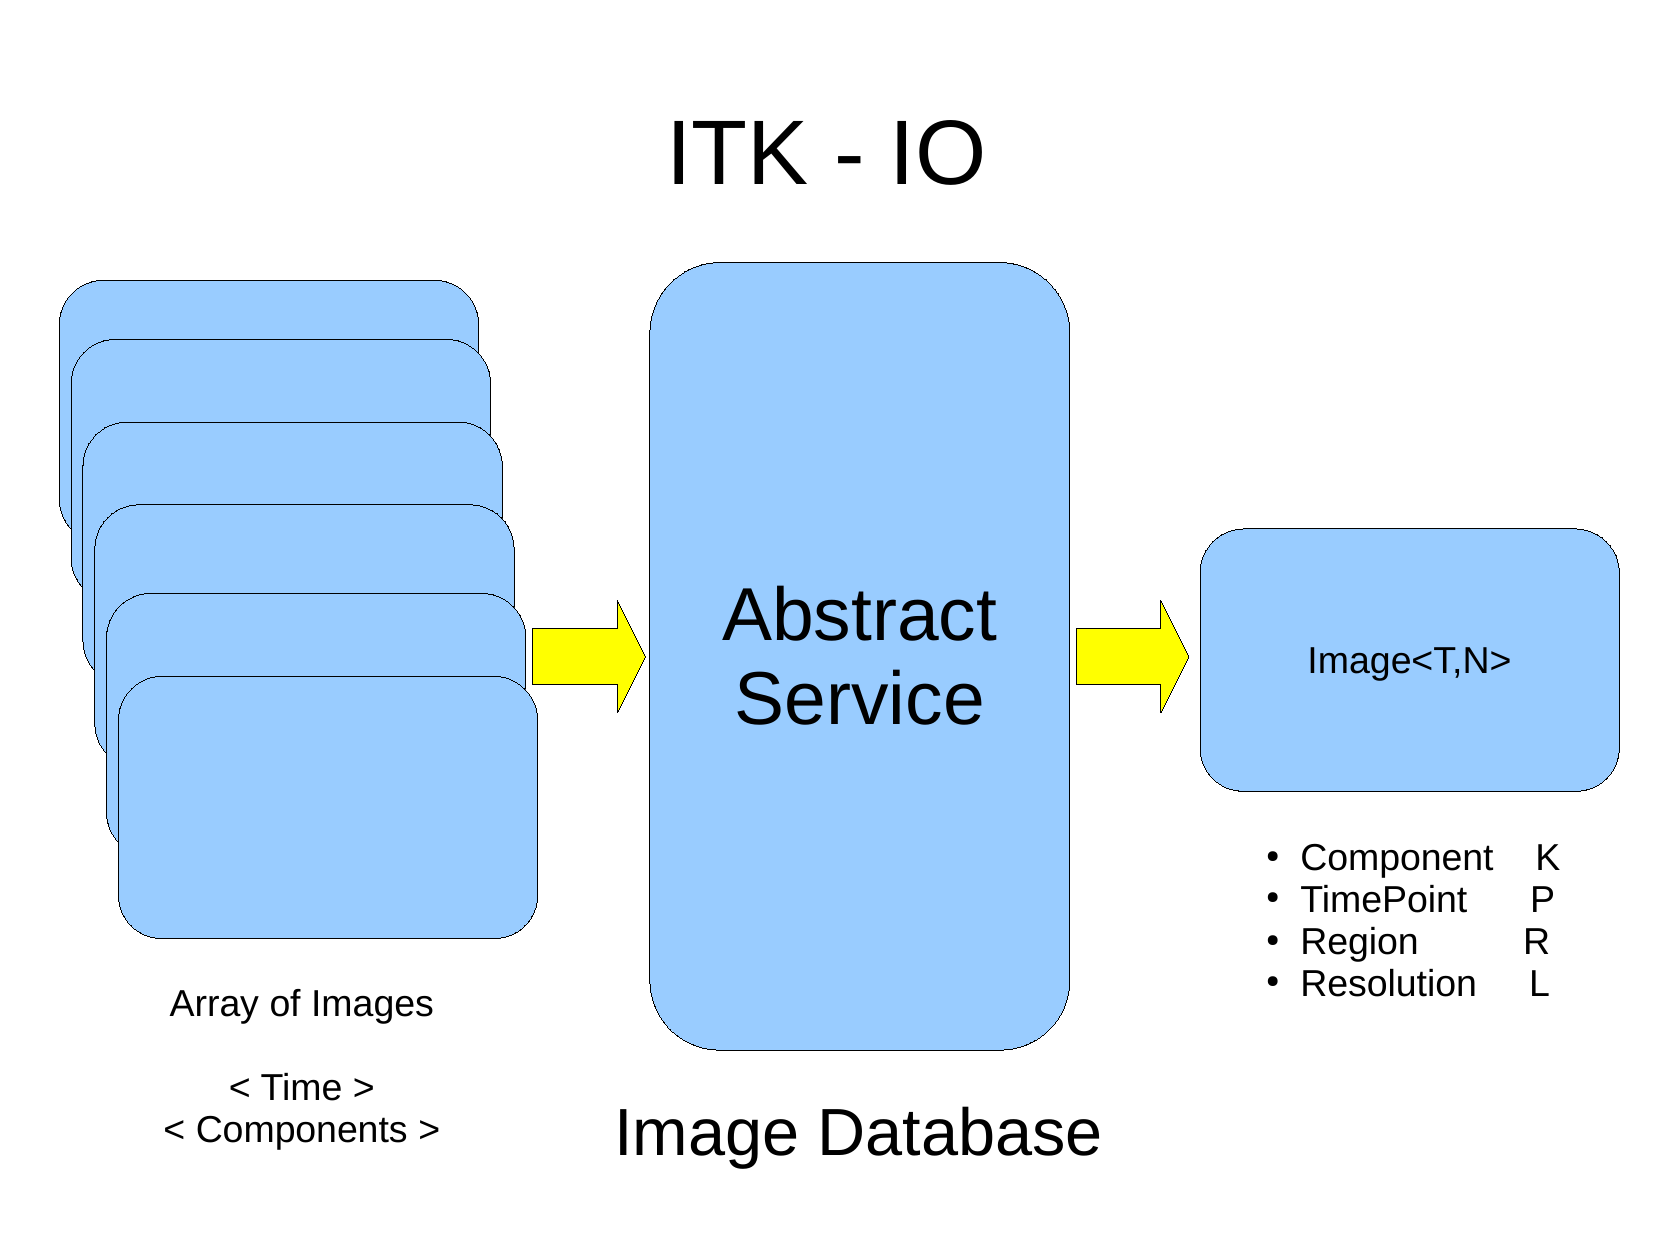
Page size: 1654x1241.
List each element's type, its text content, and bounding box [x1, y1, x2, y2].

text_box Abstract Service [649, 262, 1070, 1051]
text_box Image<T,N> [1200, 528, 1620, 792]
text_box Array of Images < Time > < Components > [95, 975, 509, 1158]
text_box [59, 280, 538, 939]
text_box [1076, 600, 1189, 713]
text_box Component K TimePoint P Region R Resolution L [1251, 828, 1589, 1050]
text_box Image Database [596, 1087, 1122, 1178]
title ITK - IO [82, 56, 1571, 250]
text_box [532, 600, 646, 713]
